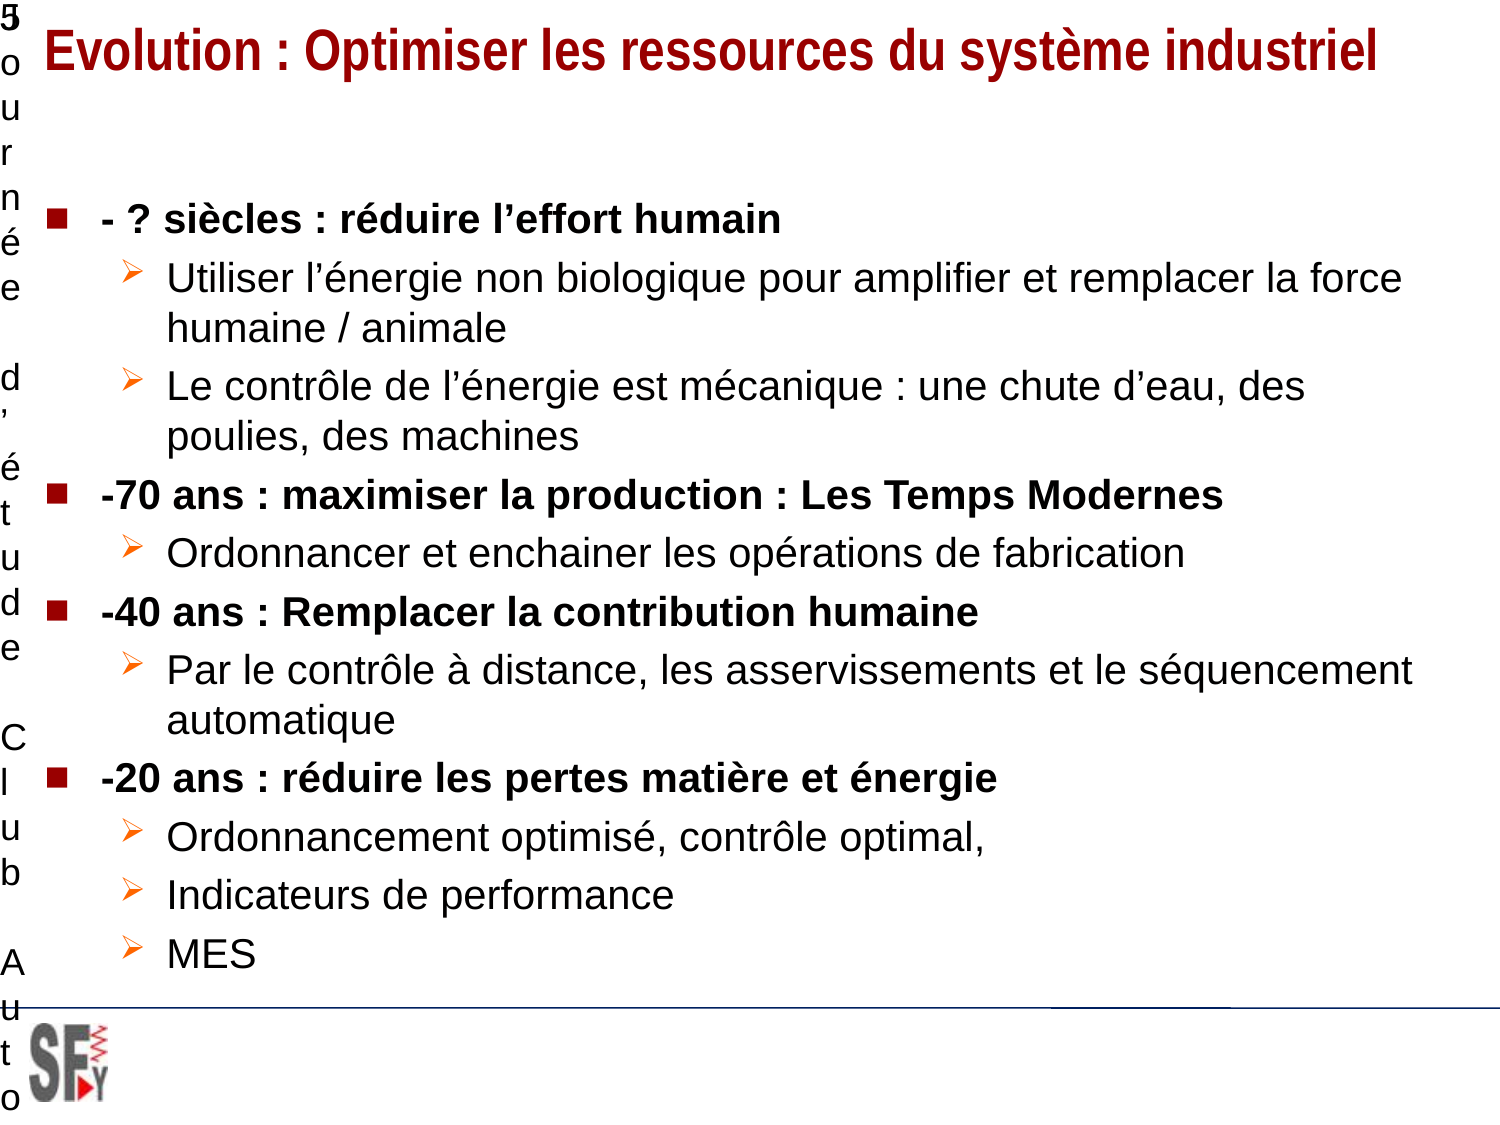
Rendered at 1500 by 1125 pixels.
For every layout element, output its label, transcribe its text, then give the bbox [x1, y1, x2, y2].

list - ? siècles : réduire l’effort humain Utiliser l’énergie non biologique pour amplifier et remplacer la force humaine / animale Le contrôle de l’énergie est mécanique : une chute d’eau, des poulies, des machines -70 ans : maximiser la production : Les Temps Modernes Ordonnancer et enchainer les opérations de fabrication -40 ans : Remplacer la contribution humaine Par le contrôle à distance, les asservissements et le séquencement automatique -20 ans : réduire les pertes matière et énergie Ordonnancement optimisé, contrôle optimal, Indicateurs de performance MES [29, 184, 1471, 988]
picture [29, 1023, 108, 1102]
title Evolution : Optimiser les ressources du système industriel [29, 12, 1471, 138]
